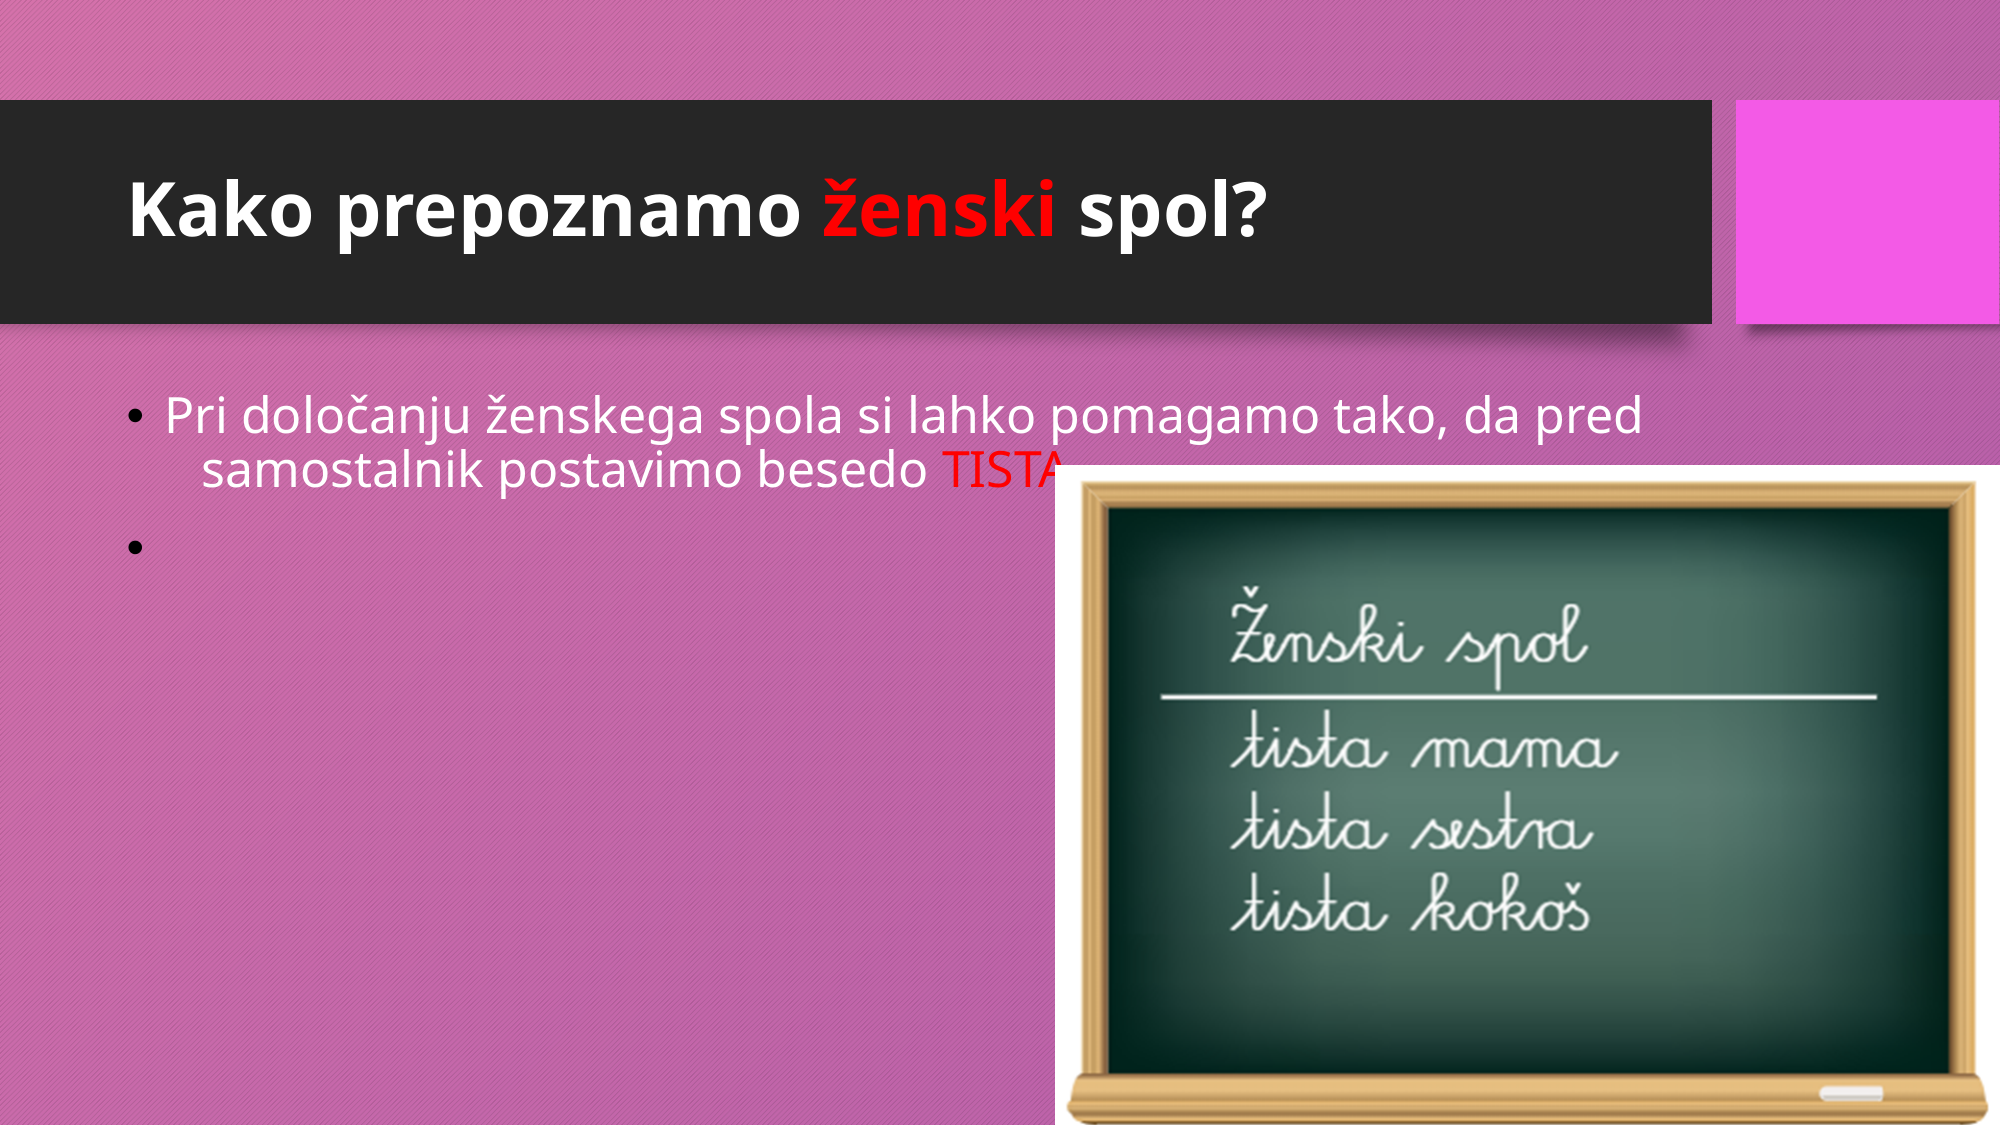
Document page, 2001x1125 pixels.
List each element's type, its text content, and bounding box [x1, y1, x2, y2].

picture [1055, 465, 2000, 1125]
list Pri določanju ženskega spola si lahko pomagamo tako, da pred samostalnik postavimo besedo TISTA [111, 383, 1689, 974]
title Kako prepoznamo ženski spol? [111, 123, 1689, 301]
